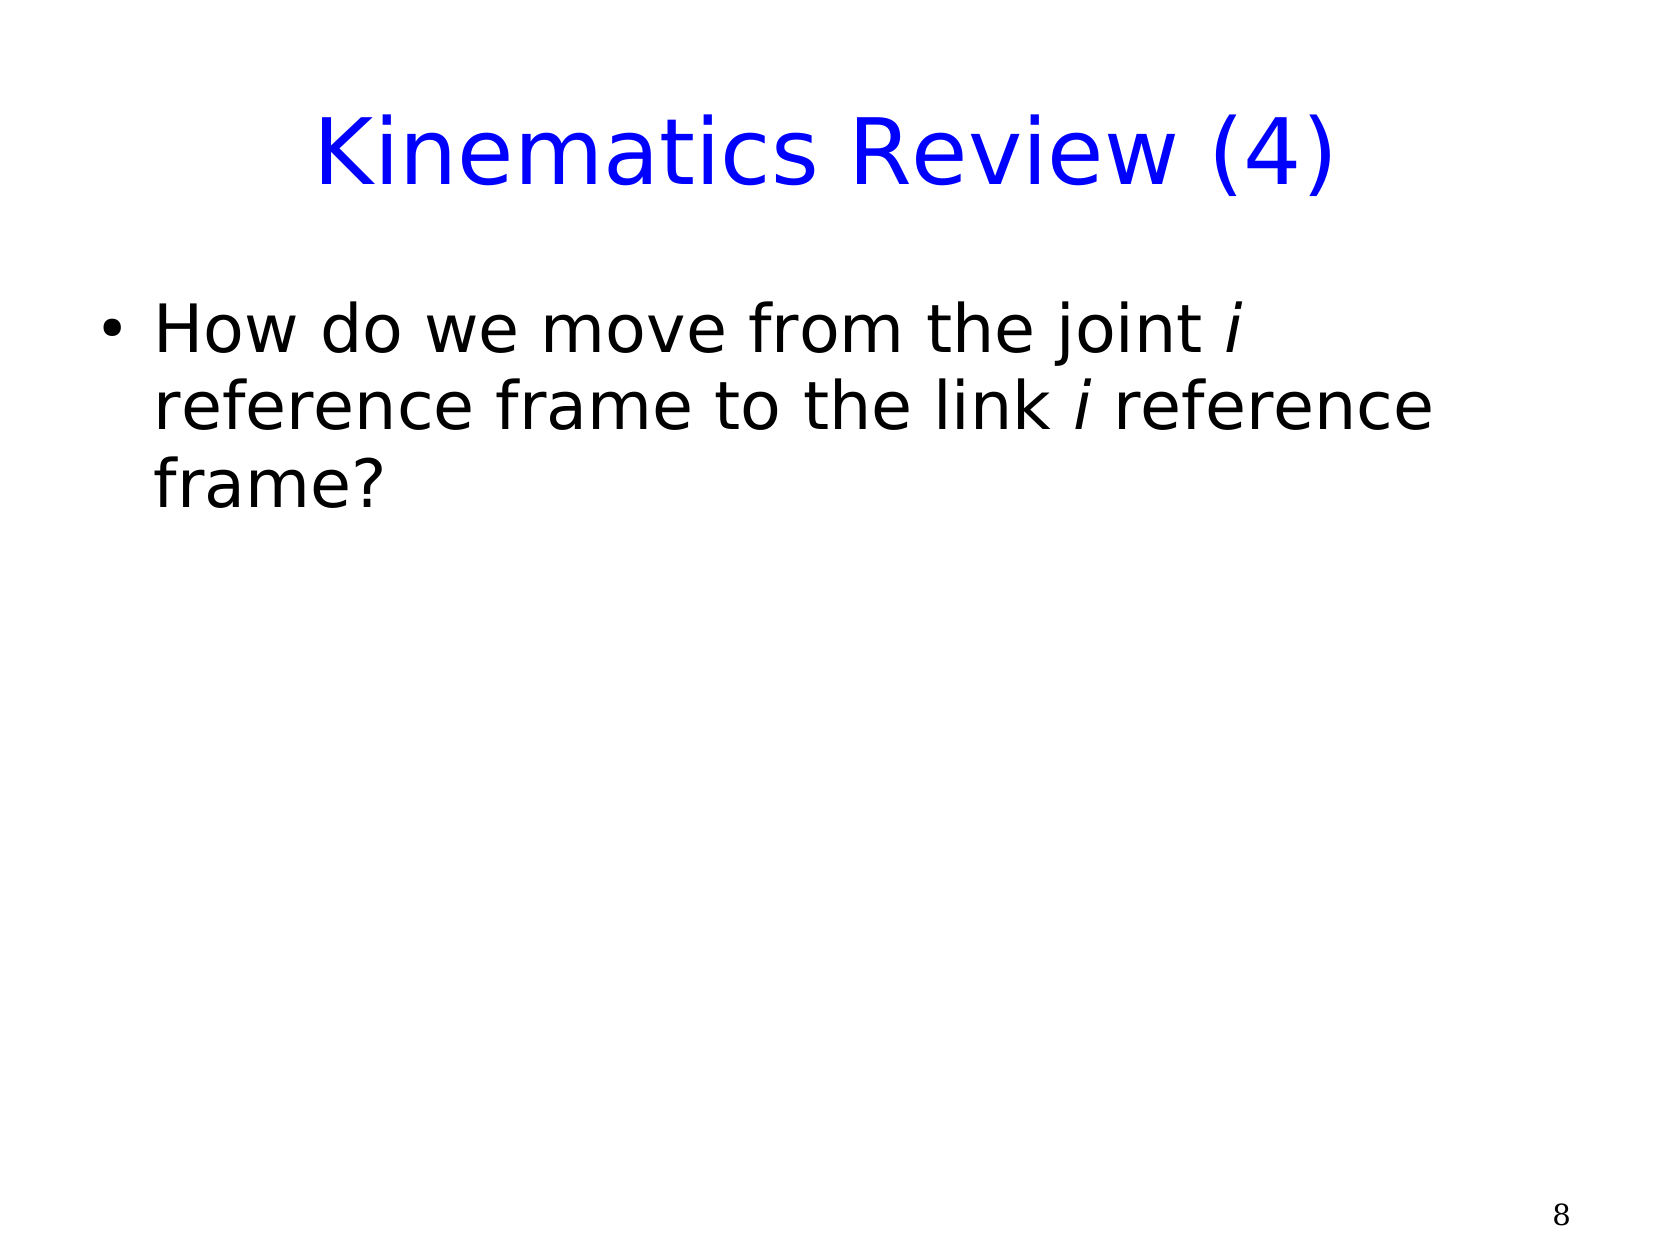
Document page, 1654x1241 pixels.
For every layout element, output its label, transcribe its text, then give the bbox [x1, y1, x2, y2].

list How do we move from the joint i reference frame to the link i reference frame? [82, 290, 1571, 1109]
title Kinematics Review (4) [82, 49, 1571, 257]
